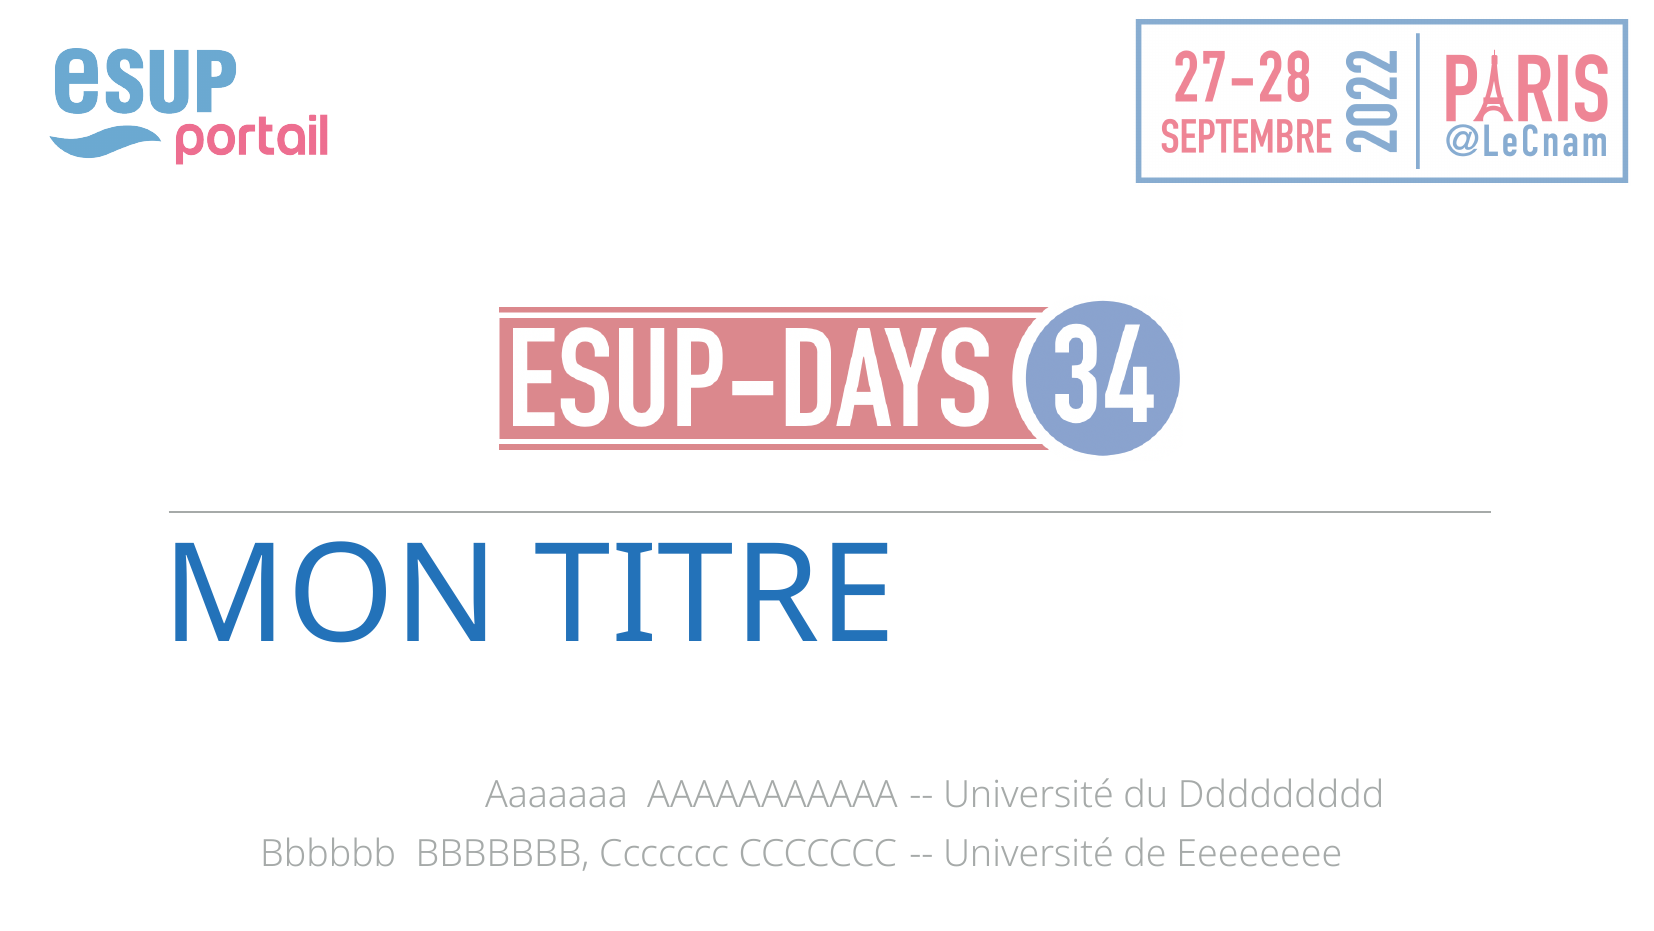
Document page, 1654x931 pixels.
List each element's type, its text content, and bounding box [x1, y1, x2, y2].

text_box Bbbbbb BBBBBBB, Ccccccc CCCCCCC [23, 826, 898, 883]
picture [496, 295, 1183, 461]
text_box MON TITRE [162, 494, 1486, 814]
text_box -- Université de Eeeeeeee [909, 826, 1406, 883]
text_box Aaaaaaa AAAAAAAAAAA [23, 767, 898, 824]
text_box -- Université du Ddddddddd [909, 767, 1406, 824]
text_box [35, 23, 390, 201]
picture [1133, 16, 1631, 186]
